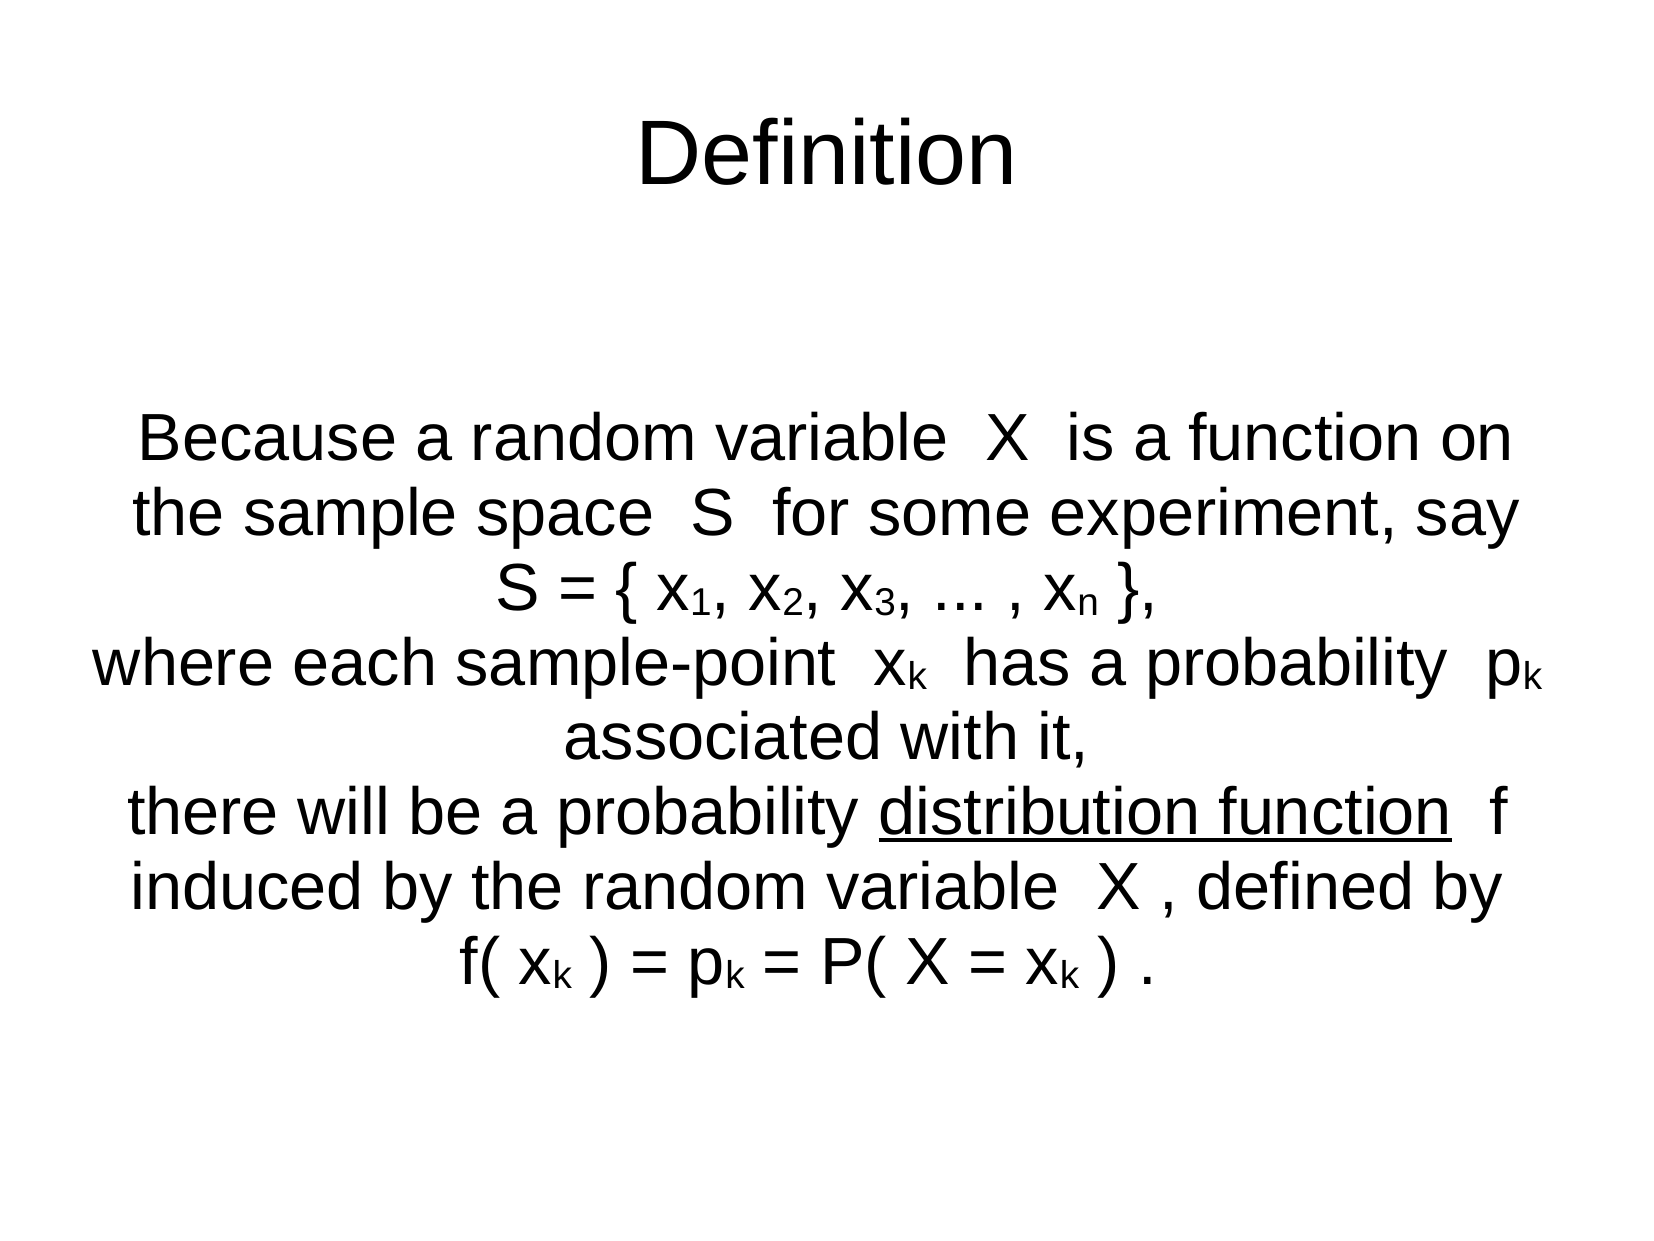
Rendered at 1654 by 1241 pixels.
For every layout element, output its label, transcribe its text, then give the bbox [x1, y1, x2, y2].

subtitle Because a random variable X is a function on the sample space S for some experiment, say S = { x1, x2, x3, ... , xn }, where each sample-point xk has a probability pk associated with it, there will be a probability distribution function f induced by the random variable X , defined by f( xk ) = pk = P( X = xk ) . [82, 297, 1571, 1102]
title Definition [82, 56, 1571, 250]
